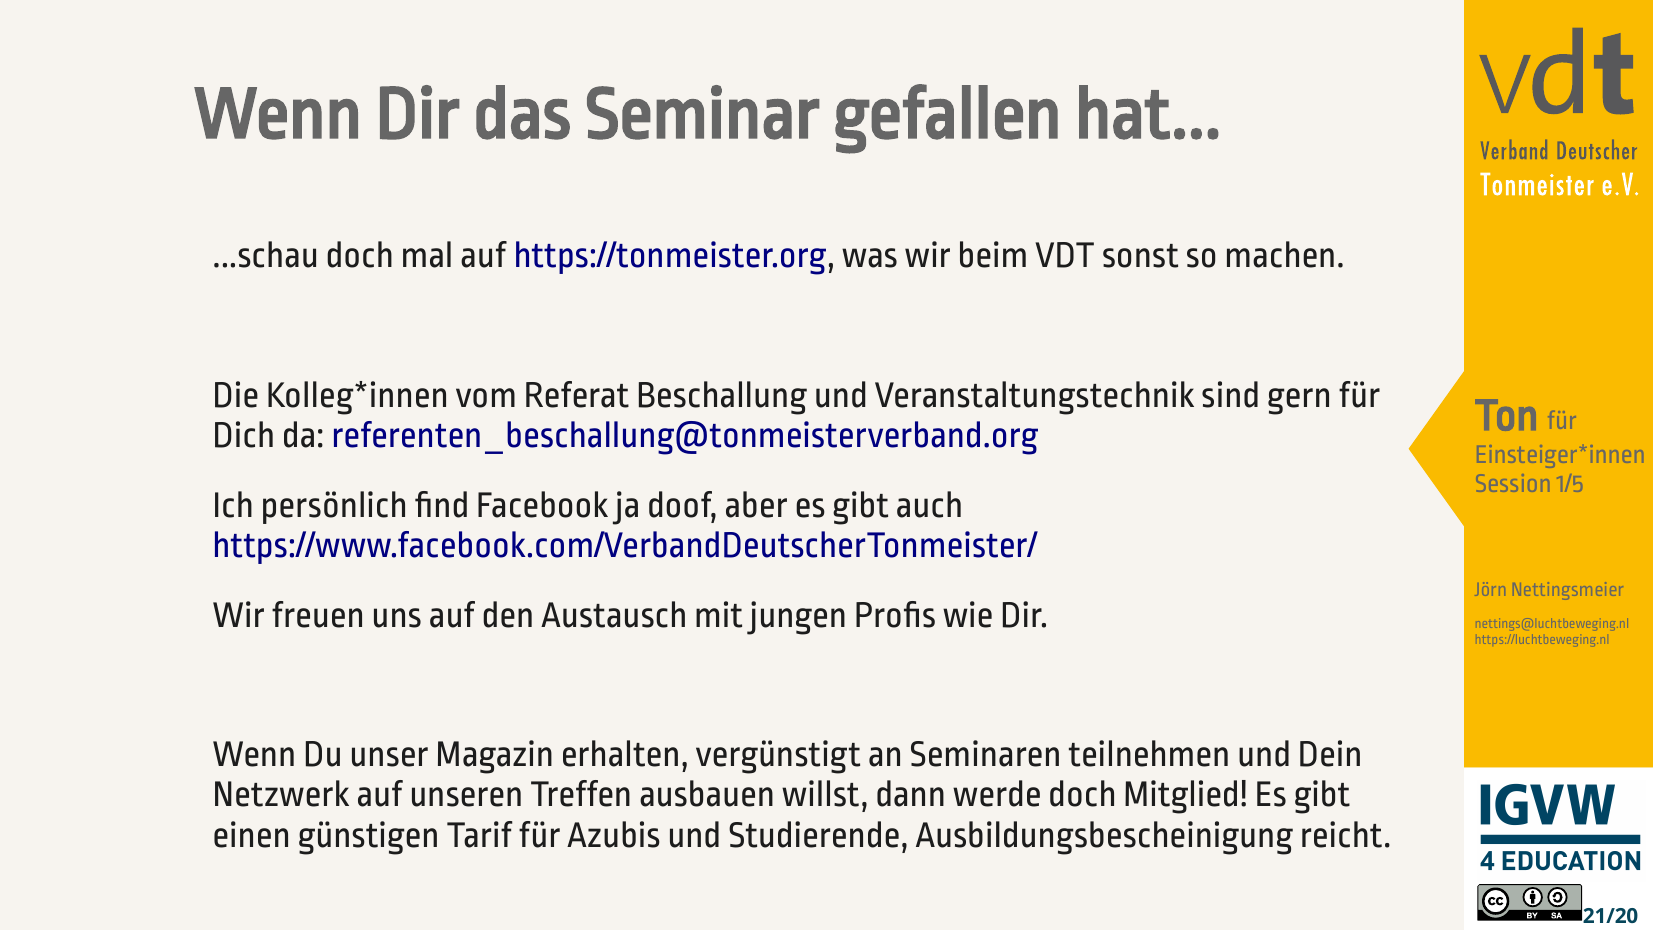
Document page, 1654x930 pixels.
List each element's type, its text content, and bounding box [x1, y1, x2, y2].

list ...schau doch mal auf https://tonmeister.org, was wir beim VDT sonst so machen. Die Kolleg*innen vom Referat Beschallung und Veranstaltungstechnik sind gern für Dich da: referenten_beschallung@tonmeisterverband.org Ich persönlich find Facebook ja doof, aber es gibt auch https://www.facebook.com/VerbandDeutscherTonmeister/ Wir freuen uns auf den Austausch mit jungen Profis wie Dir. Wenn Du unser Magazin erhalten, vergünstigt an Seminaren teilnehmen und Dein Netzwerk auf unseren Treffen ausbauen willst, dann werde doch Mitglied! Es gibt einen günstigen Tarif für Azubis und Studierende, Ausbildungsbescheinigung reicht. [141, 236, 1394, 905]
picture [1477, 780, 1646, 882]
title Wenn Dir das Seminar gefallen hat... [82, 37, 1335, 193]
